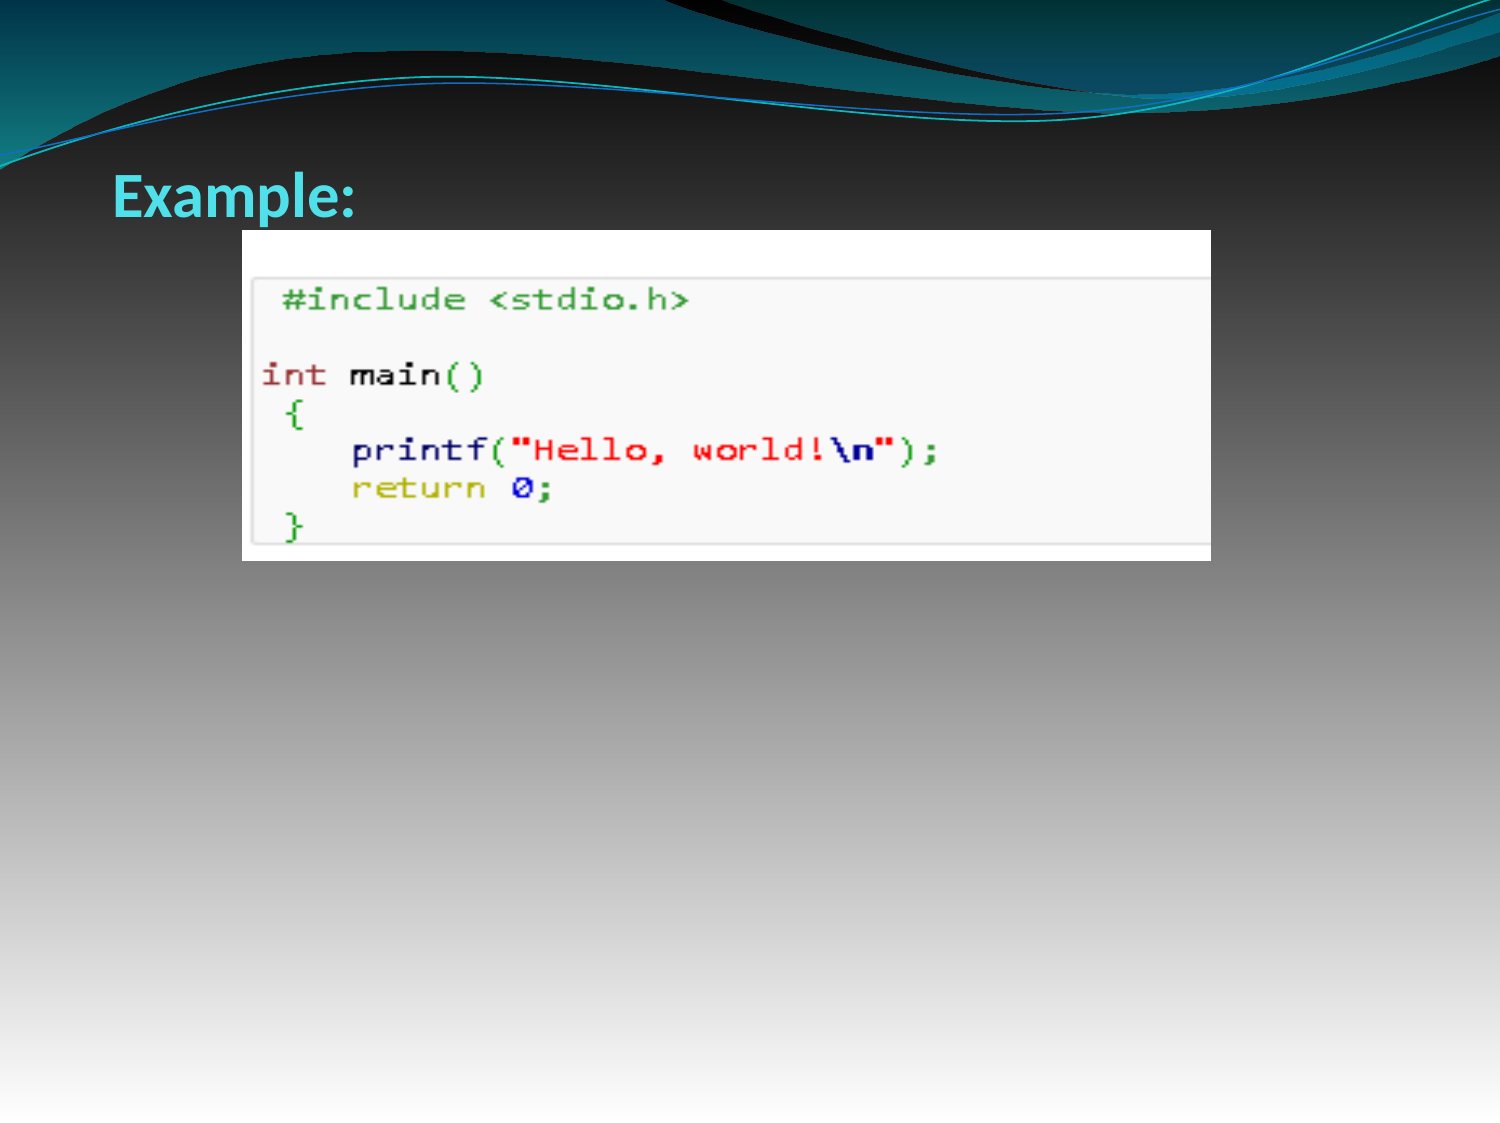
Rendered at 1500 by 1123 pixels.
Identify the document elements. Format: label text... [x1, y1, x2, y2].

title Example: [112, 112, 1388, 231]
picture [242, 230, 1211, 562]
